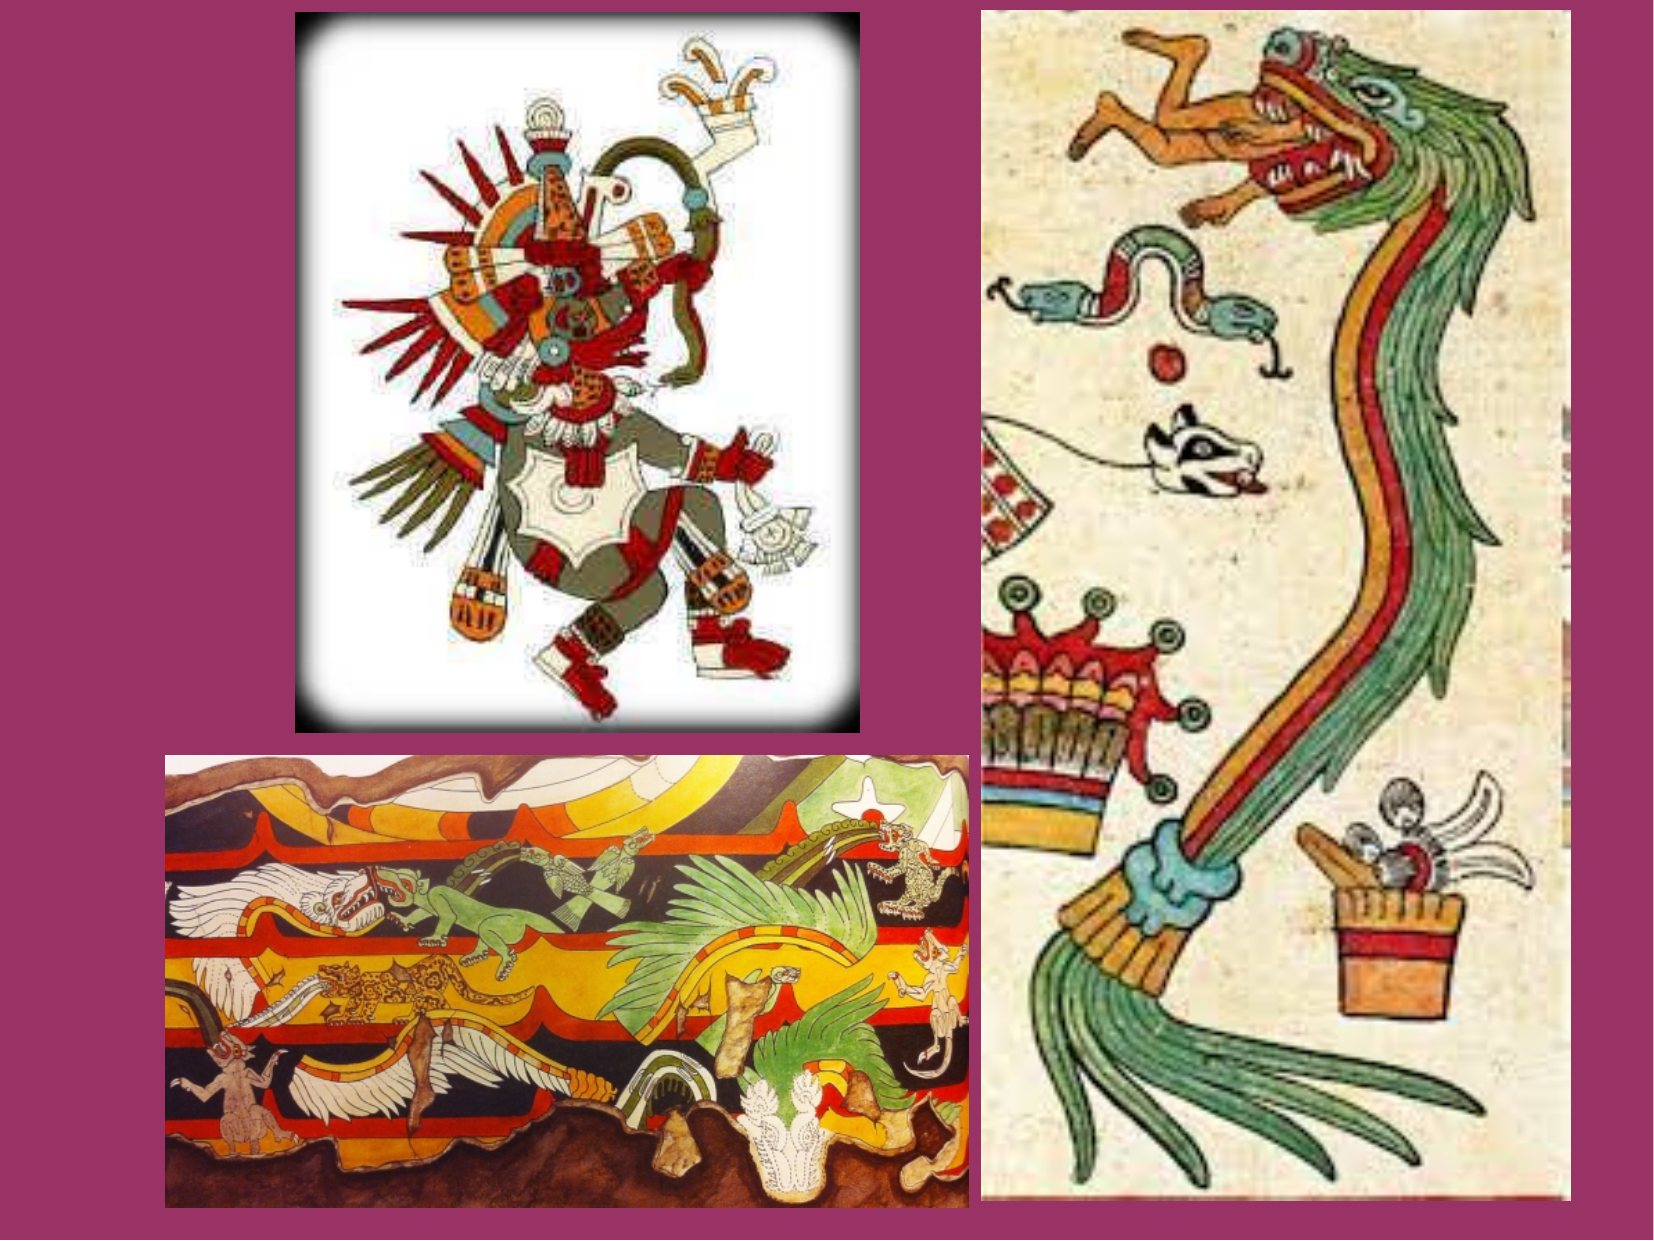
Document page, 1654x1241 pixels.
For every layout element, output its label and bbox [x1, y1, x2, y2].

picture [295, 12, 860, 733]
picture [981, 10, 1571, 1201]
picture [165, 755, 969, 1208]
